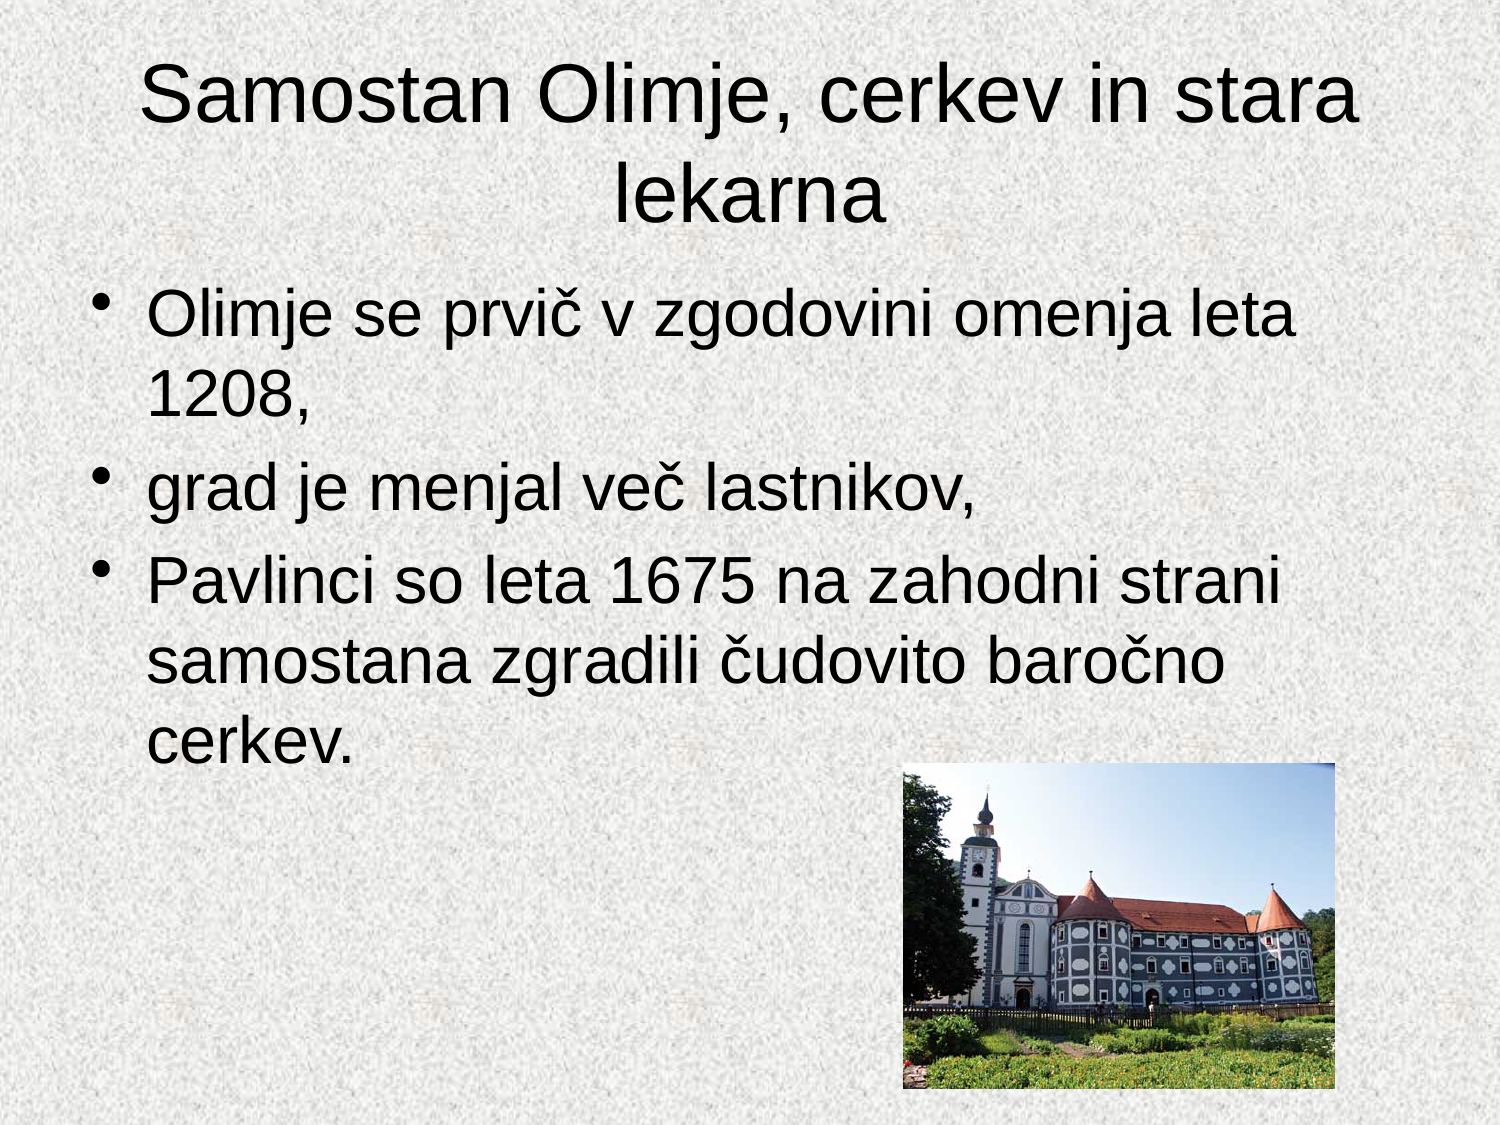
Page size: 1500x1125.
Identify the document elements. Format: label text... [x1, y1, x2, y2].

picture [0, 0, 1500, 1125]
list Olimje se prvič v zgodovini omenja leta 1208, grad je menjal več lastnikov, Pavlinci so leta 1675 na zahodni strani samostana zgradili čudovito baročno cerkev. [75, 262, 1425, 1005]
title Samostan Olimje, cerkev in stara lekarna [75, 45, 1425, 233]
